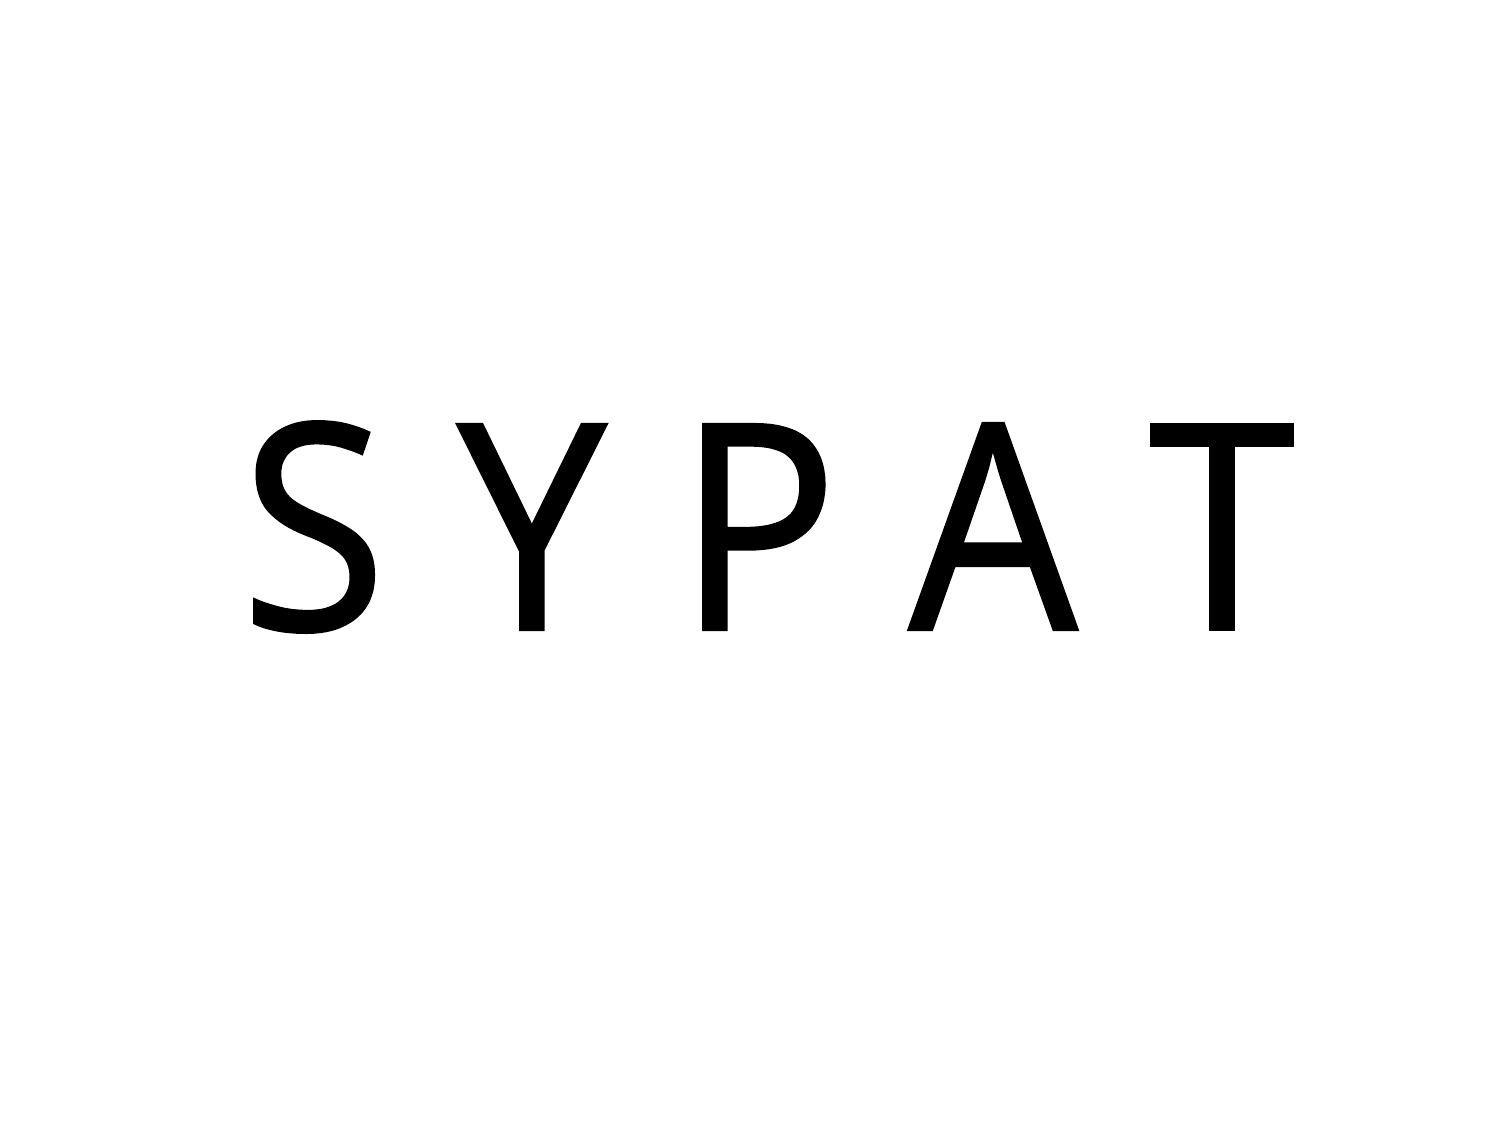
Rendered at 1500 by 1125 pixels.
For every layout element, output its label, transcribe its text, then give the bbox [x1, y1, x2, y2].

text_box S Y P A T [253, 420, 375, 634]
text_box S Y P A T [1150, 423, 1294, 631]
text_box S Y P A T [702, 423, 825, 631]
text_box S Y P A T [907, 422, 1079, 631]
text_box S Y P A T [456, 423, 608, 631]
